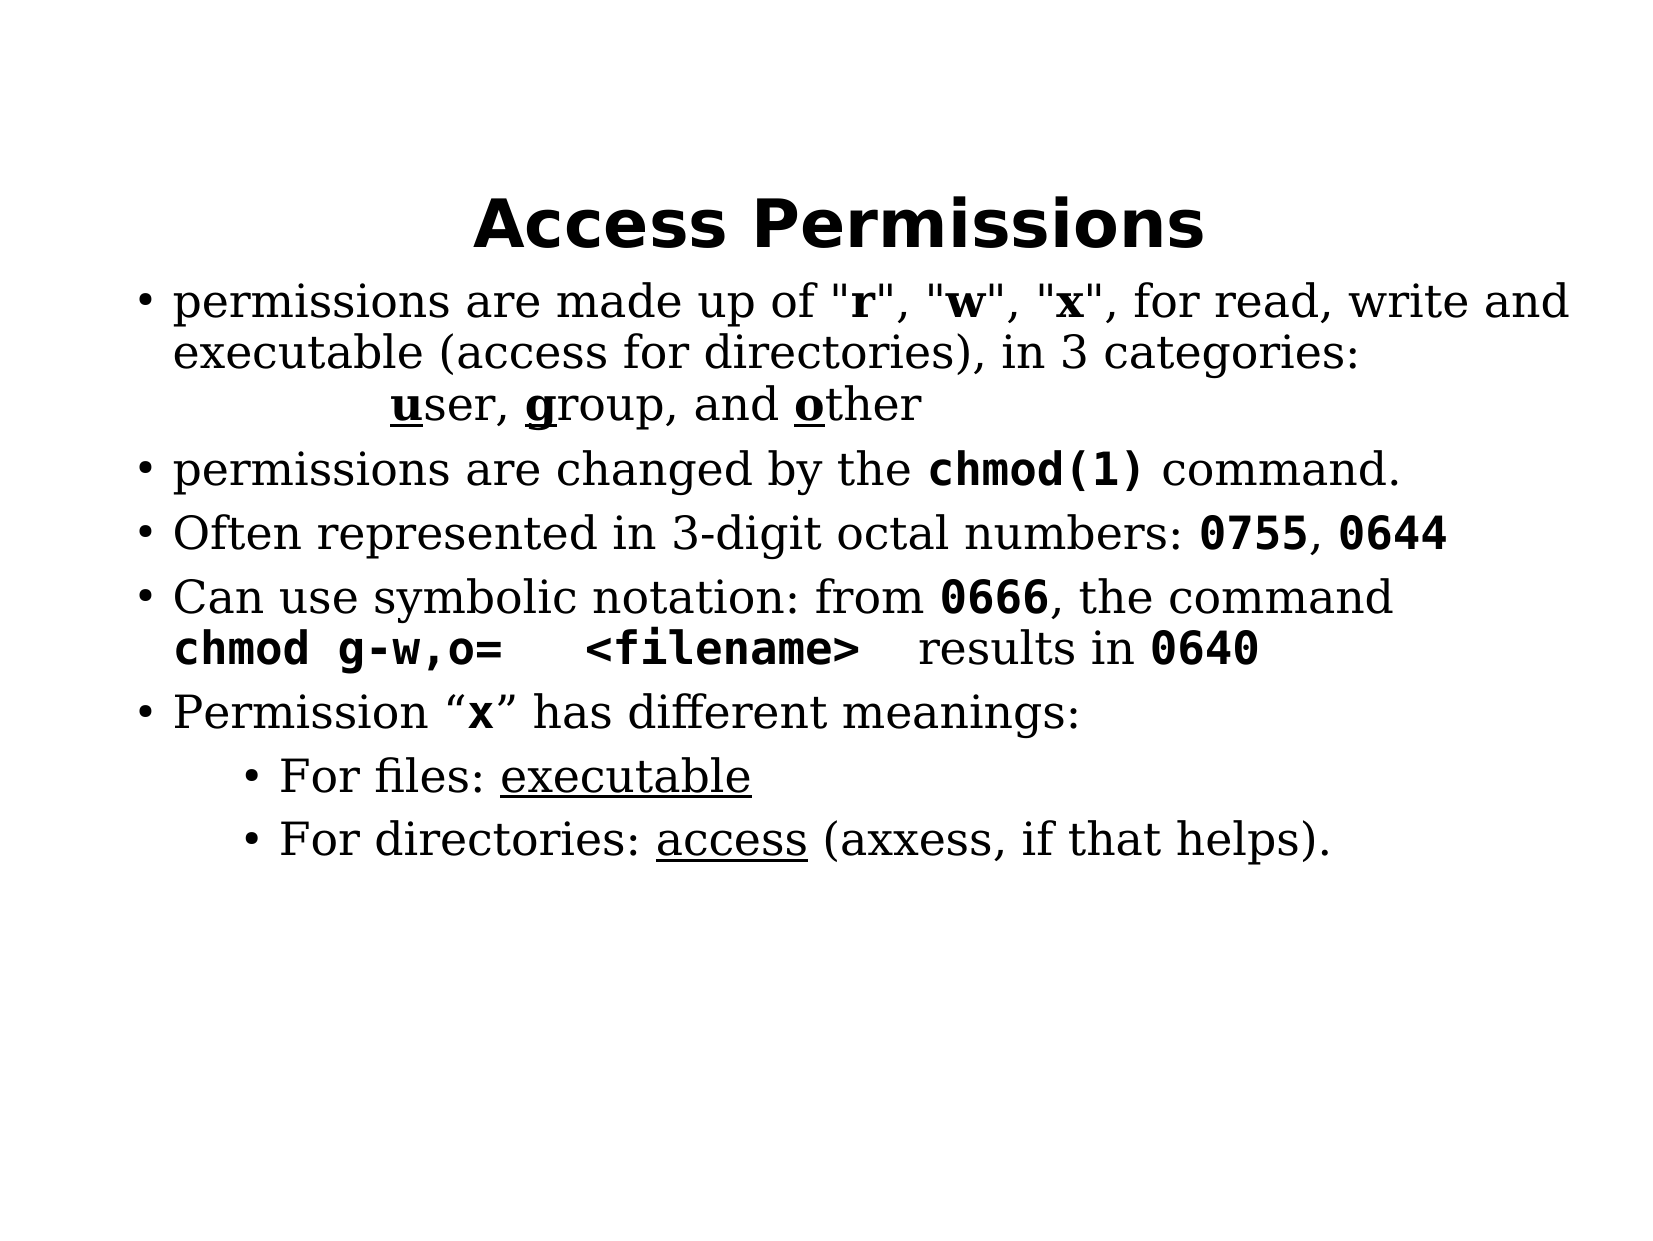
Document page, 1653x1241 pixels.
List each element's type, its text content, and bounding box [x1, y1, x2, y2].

text_box Access Permissions permissions are made up of "r", "w", "x", for read, write and executable (access for directories), in 3 categories: user, group, and other permissions are changed by the chmod(1) command. Often represented in 3-digit octal numbers: 0755, 0644 Can use symbolic notation: from 0666, the command chmod g-w,o= <filename> results in 0640 Permission “x” has different meanings: For files: executable For directories: access (axxess, if that helps). [101, 187, 1579, 867]
